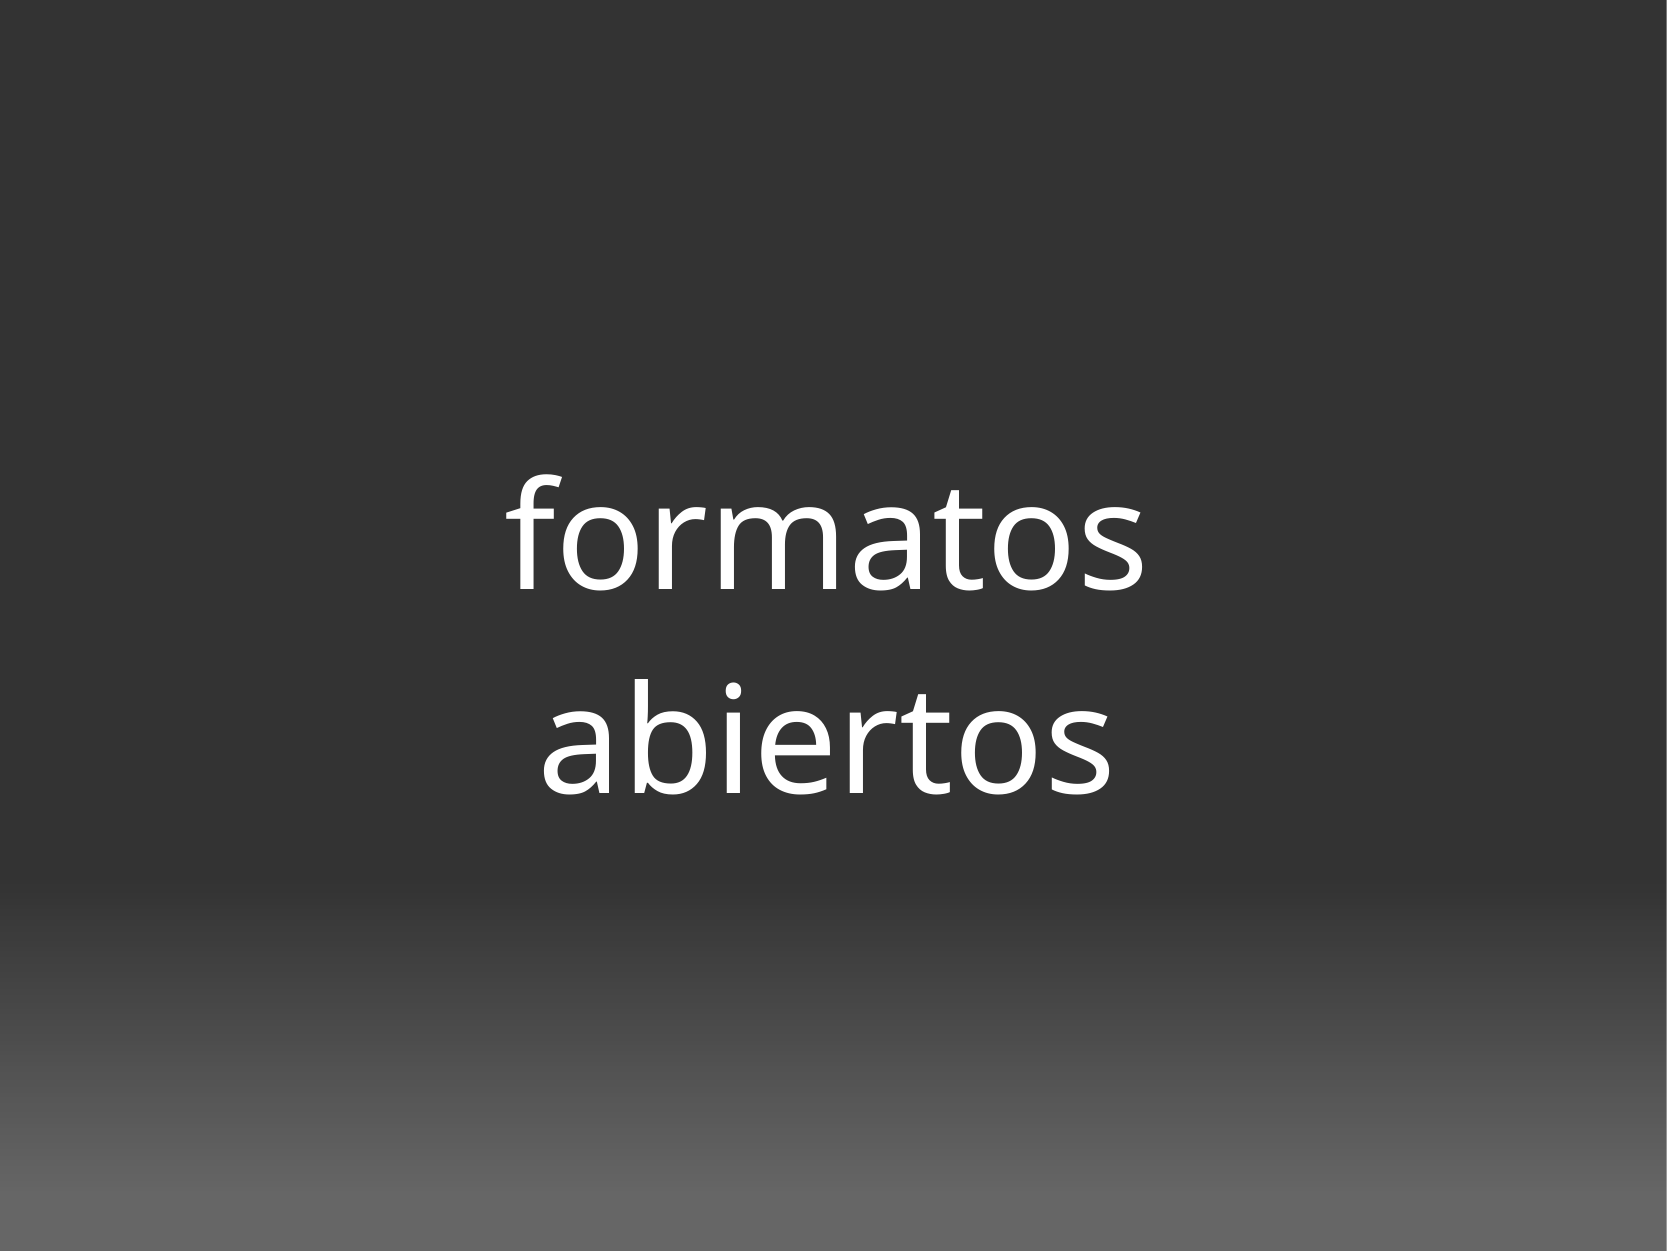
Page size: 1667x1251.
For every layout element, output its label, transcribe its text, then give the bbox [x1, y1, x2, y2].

title formatos abiertos [118, 452, 1536, 815]
picture [0, 0, 1667, 1251]
